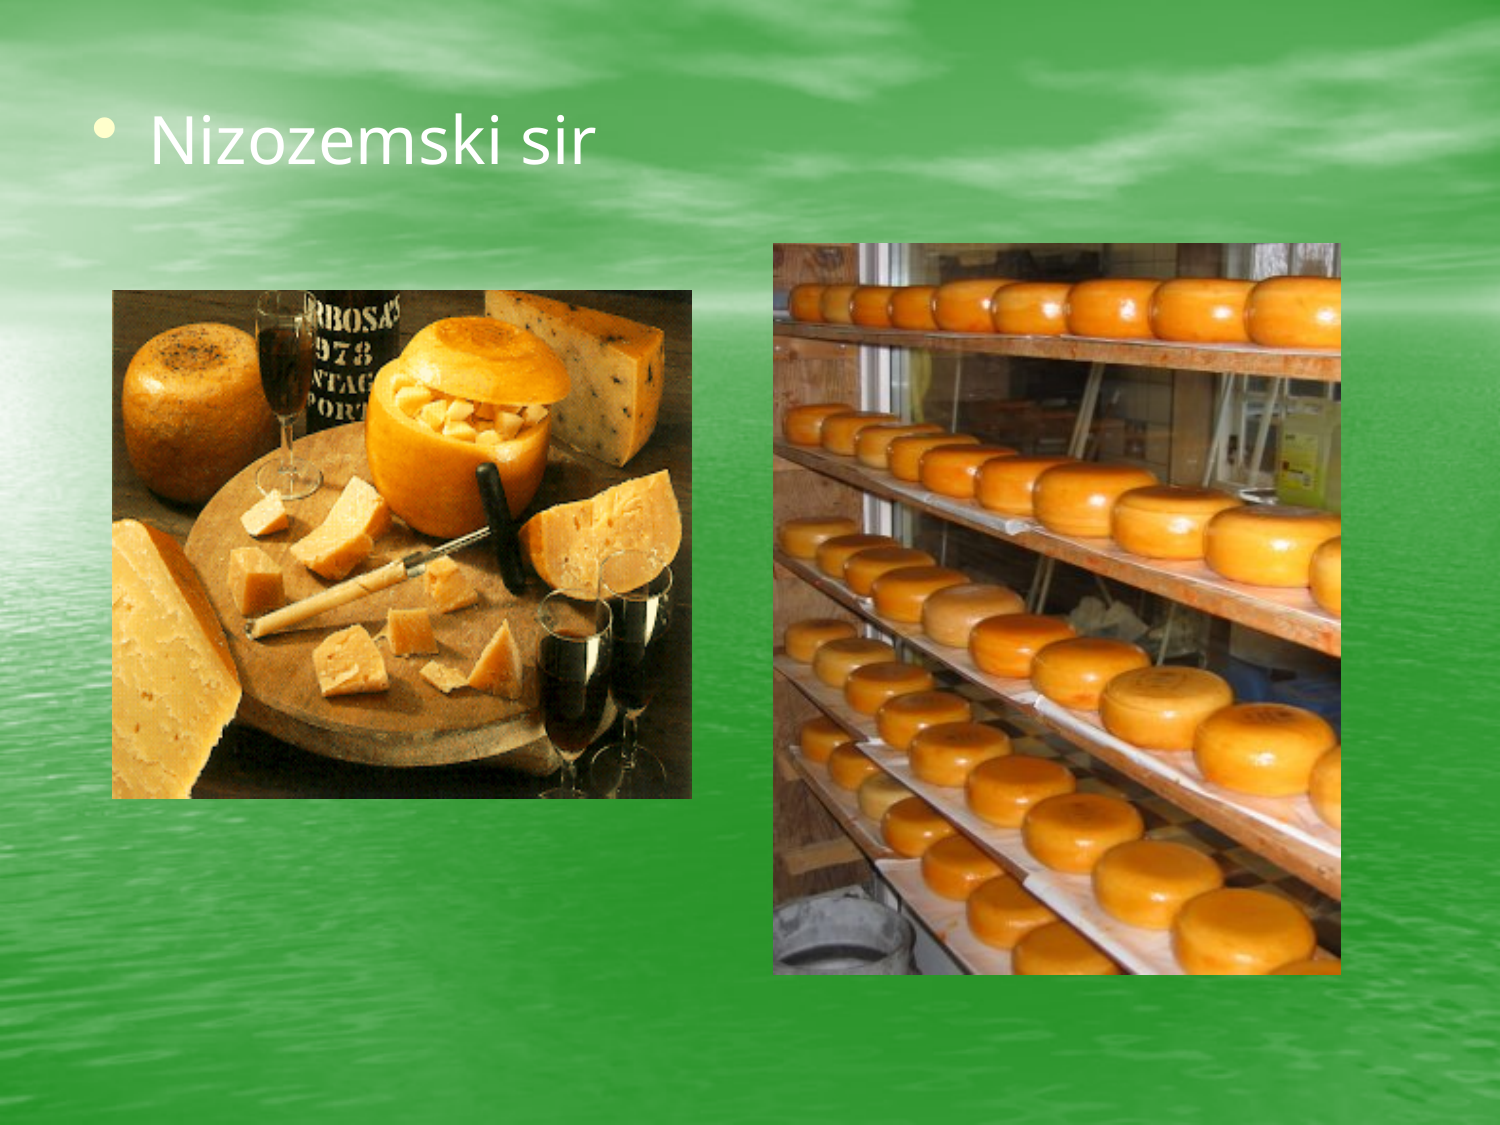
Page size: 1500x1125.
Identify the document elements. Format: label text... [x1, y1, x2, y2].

picture [0, 0, 1500, 1125]
list Nizozemski sir [76, 90, 1427, 211]
